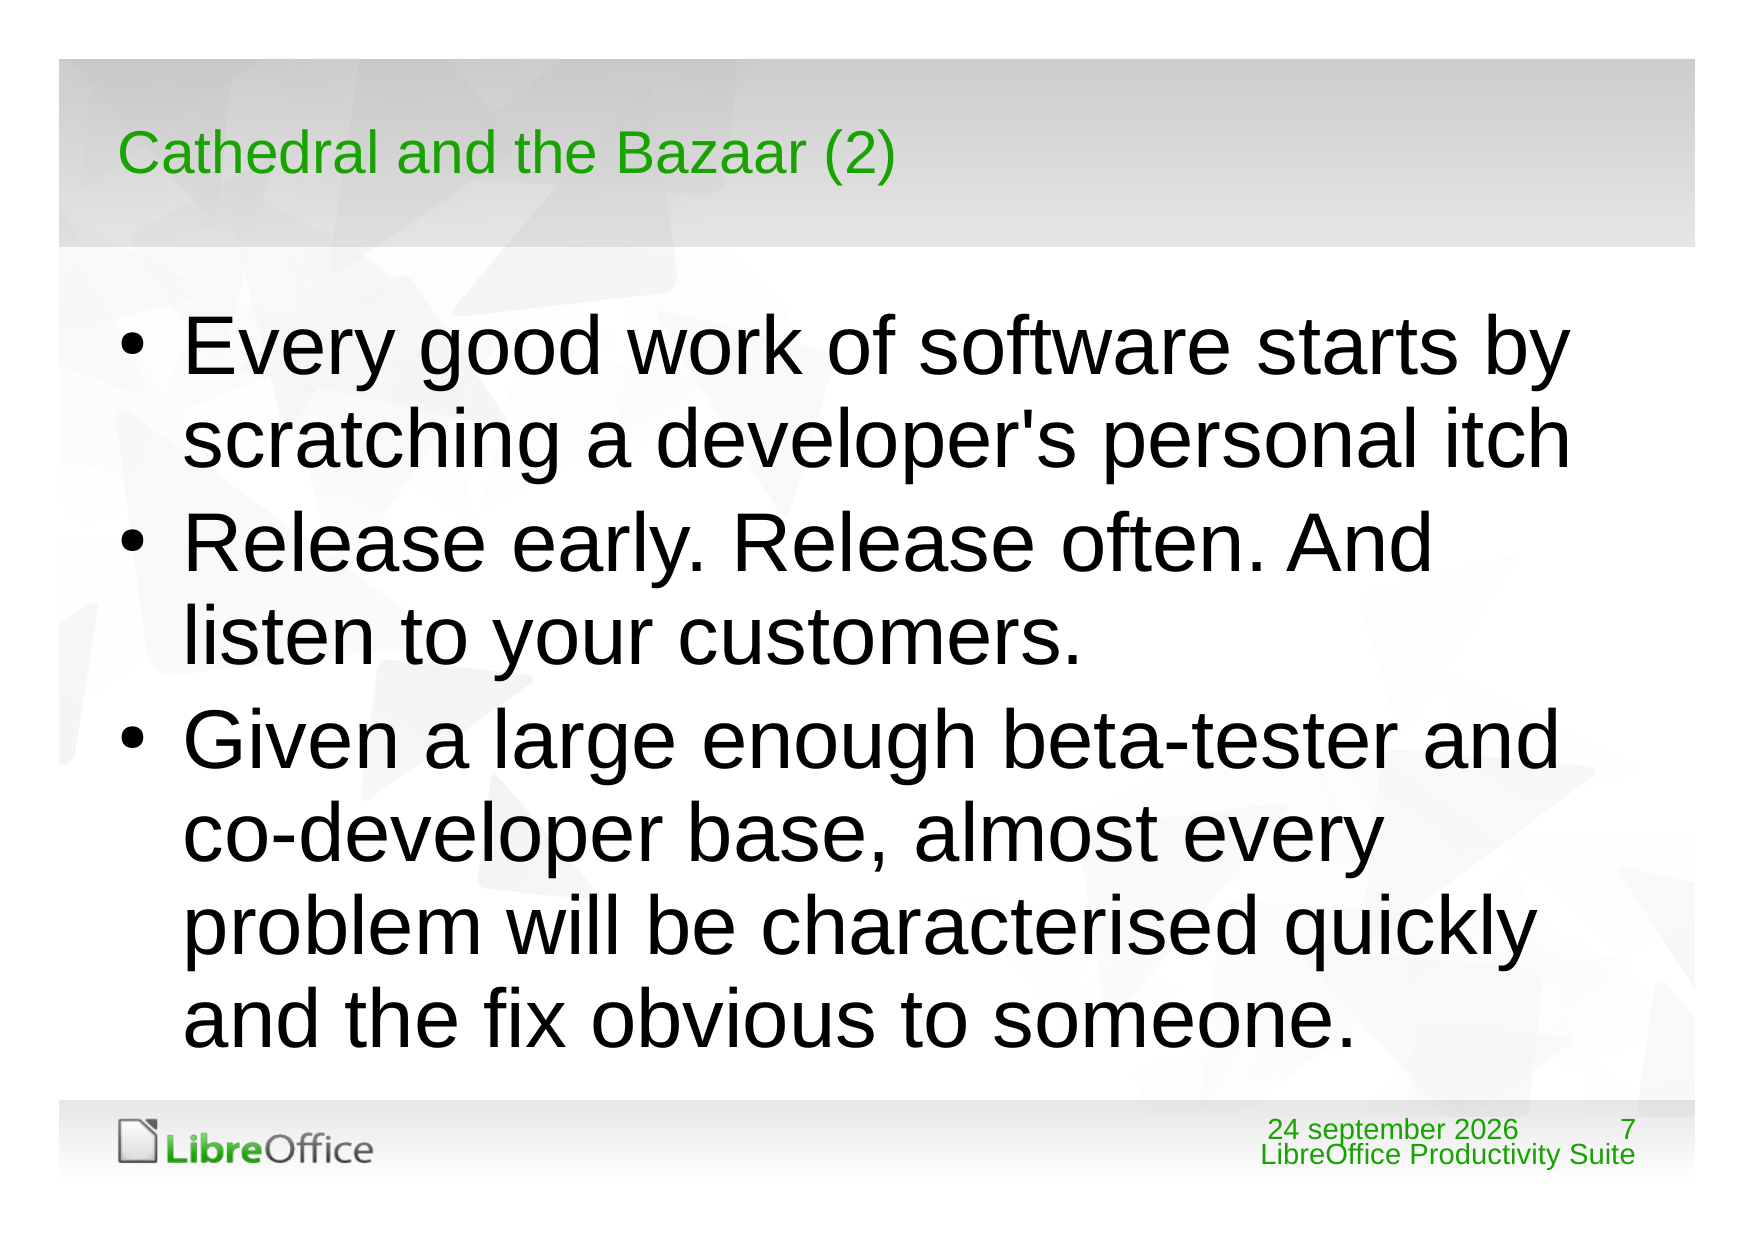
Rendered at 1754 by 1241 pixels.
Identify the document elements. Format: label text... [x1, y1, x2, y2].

picture [99, 1101, 393, 1181]
picture [964, 555, 1695, 1117]
list Every good work of software starts by scratching a developer's personal itch Release early. Release often. And listen to your customers. Given a large enough beta-tester and co-developer base, almost every problem will be characterised quickly and the fix obvious to someone. [117, 299, 1637, 1066]
picture [59, 59, 834, 901]
title Cathedral and the Bazaar (2) [117, 85, 1637, 220]
